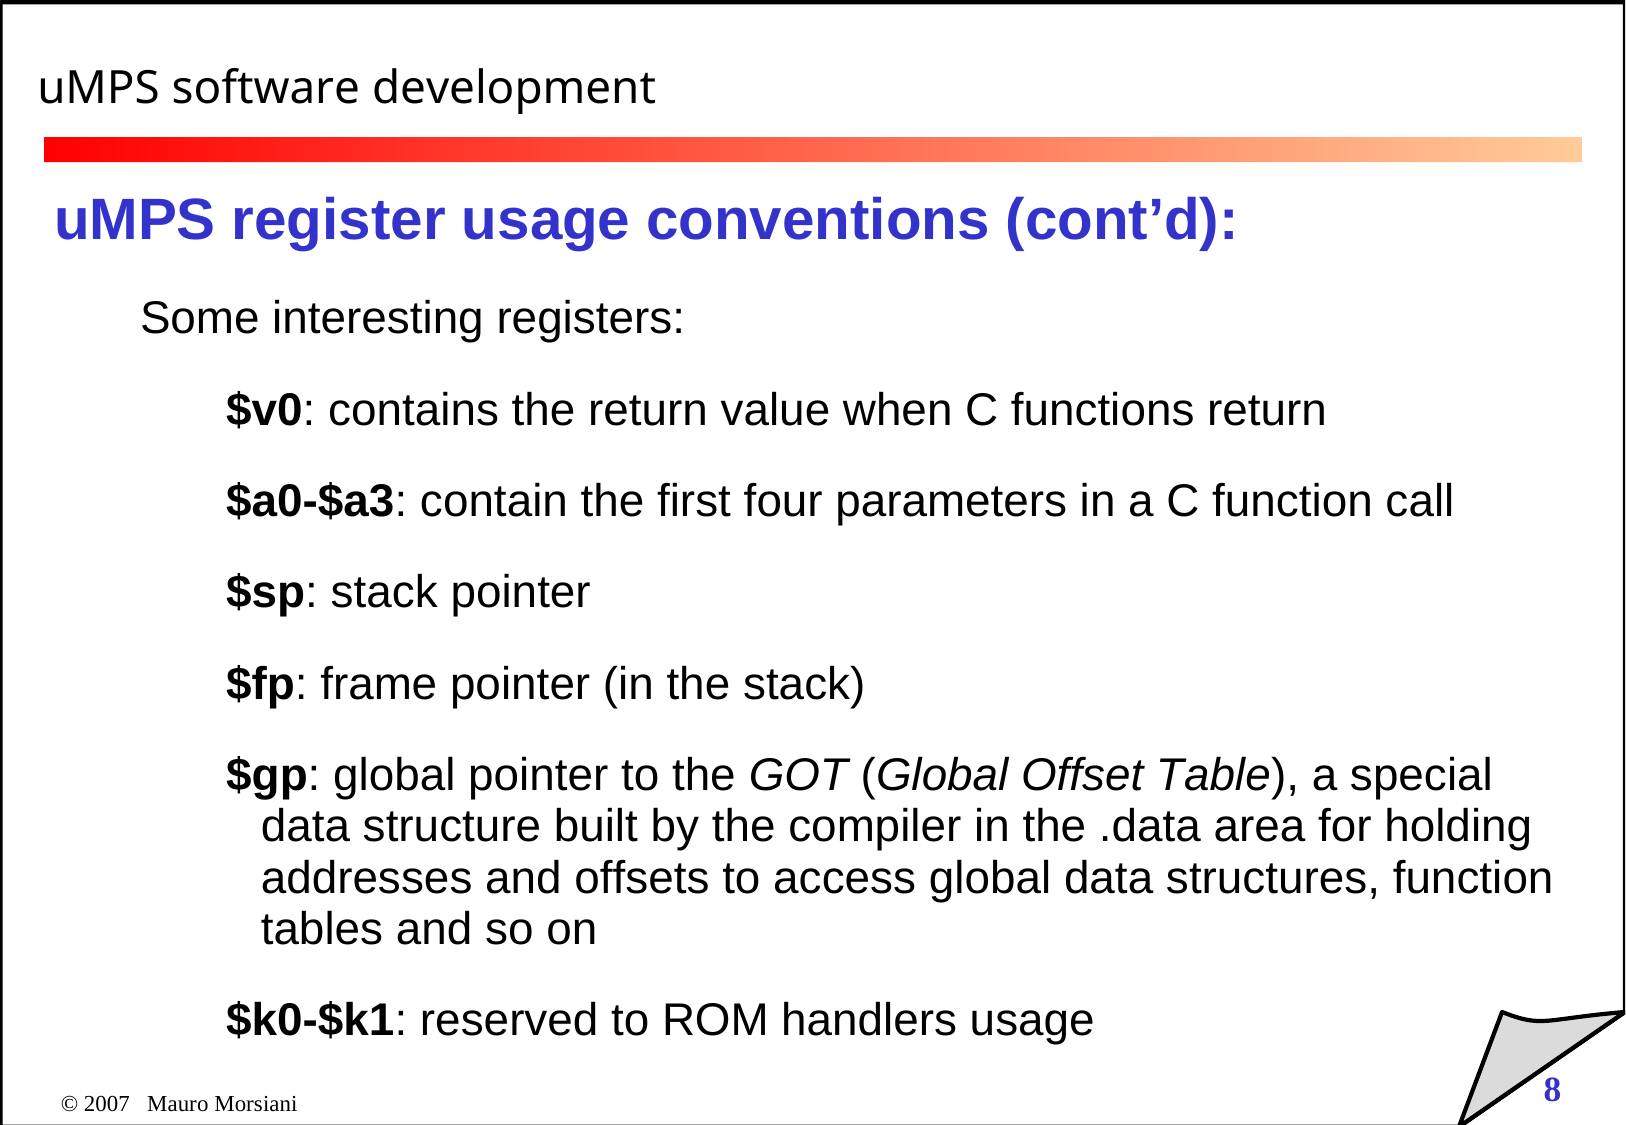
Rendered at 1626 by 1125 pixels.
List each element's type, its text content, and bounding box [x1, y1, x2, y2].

list uMPS register usage conventions (cont’d): Some interesting registers: $v0: contains the return value when C functions return $a0-$a3: contain the first four parameters in a C function call $sp: stack pointer $fp: frame pointer (in the stack) $gp: global pointer to the GOT (Global Offset Table), a special data structure built by the compiler in the .data area for holding addresses and offsets to access global data structures, function tables and so on $k0-$k1: reserved to ROM handlers usage [54, 187, 1571, 1125]
title uMPS software development [37, 44, 1588, 131]
